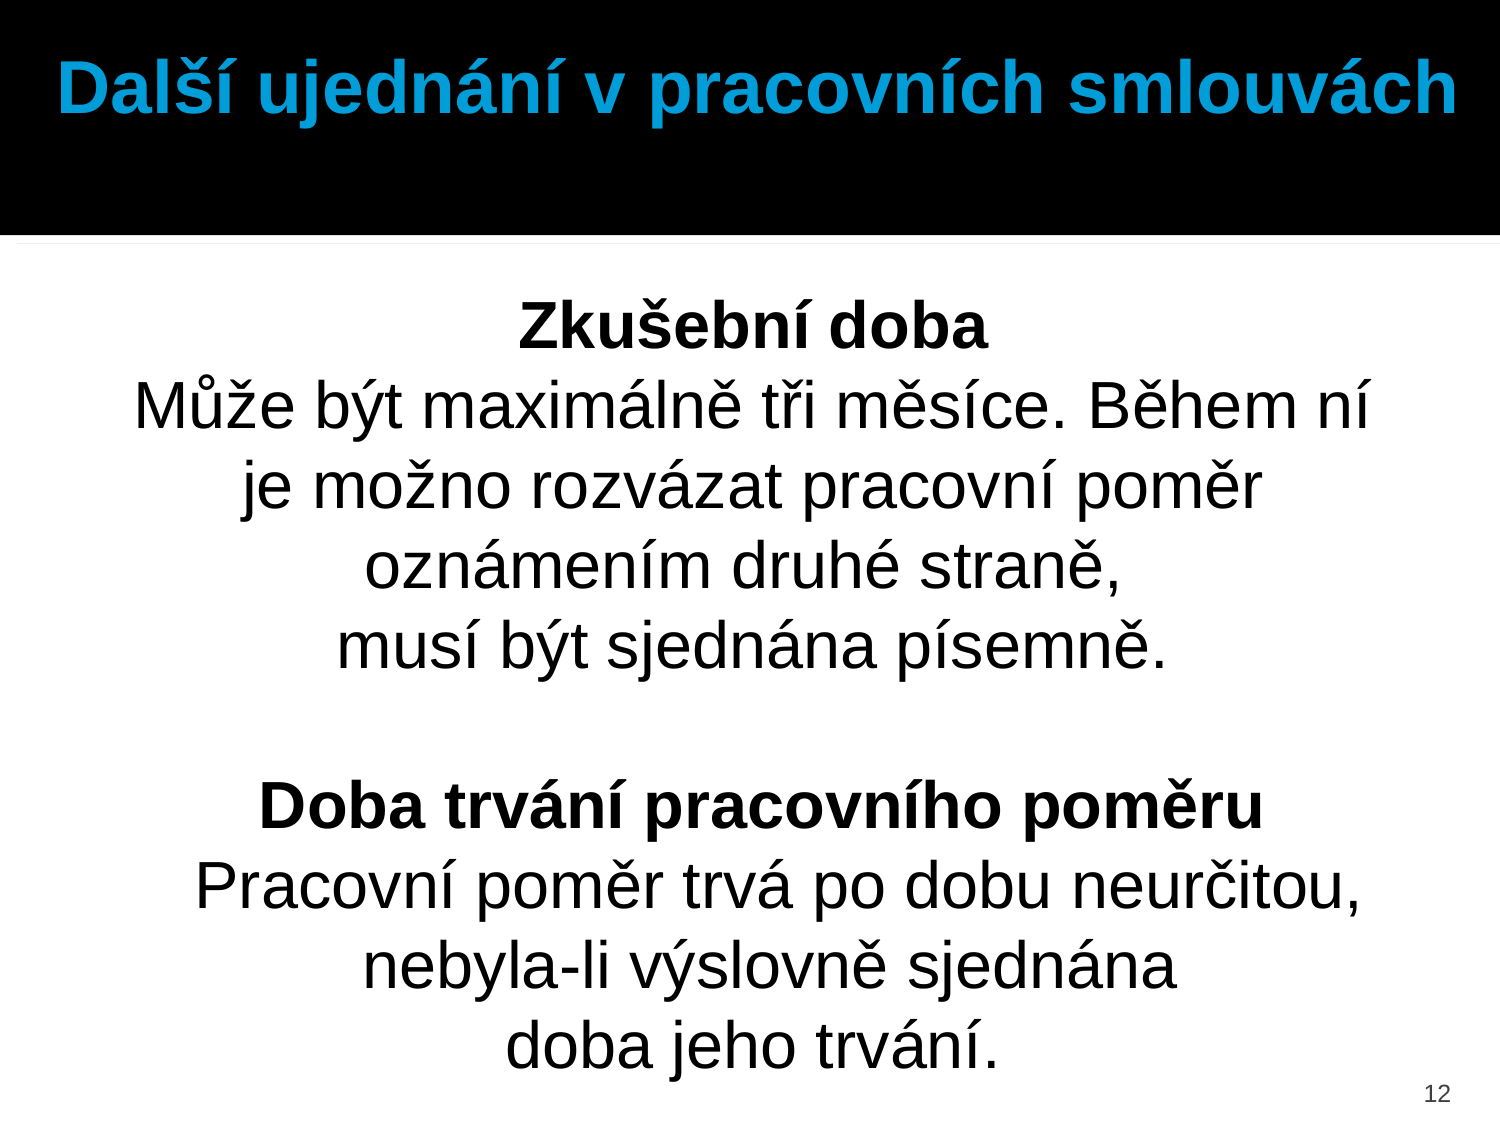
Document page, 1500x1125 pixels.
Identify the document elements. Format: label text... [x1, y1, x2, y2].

text_box Další ujednání v pracovních smlouvách [41, 30, 1476, 227]
text_box <číslo> [1345, 1062, 1467, 1108]
list Zkušební doba Může být maximálně tři měsíce. Během ní je možno rozvázat pracovní poměr oznámením druhé straně, musí být sjednána písemně. Doba trvání pracovního poměru Pracovní poměr trvá po dobu neurčitou, nebyla-li výslovně sjednána doba jeho trvání. [70, 267, 1424, 1125]
